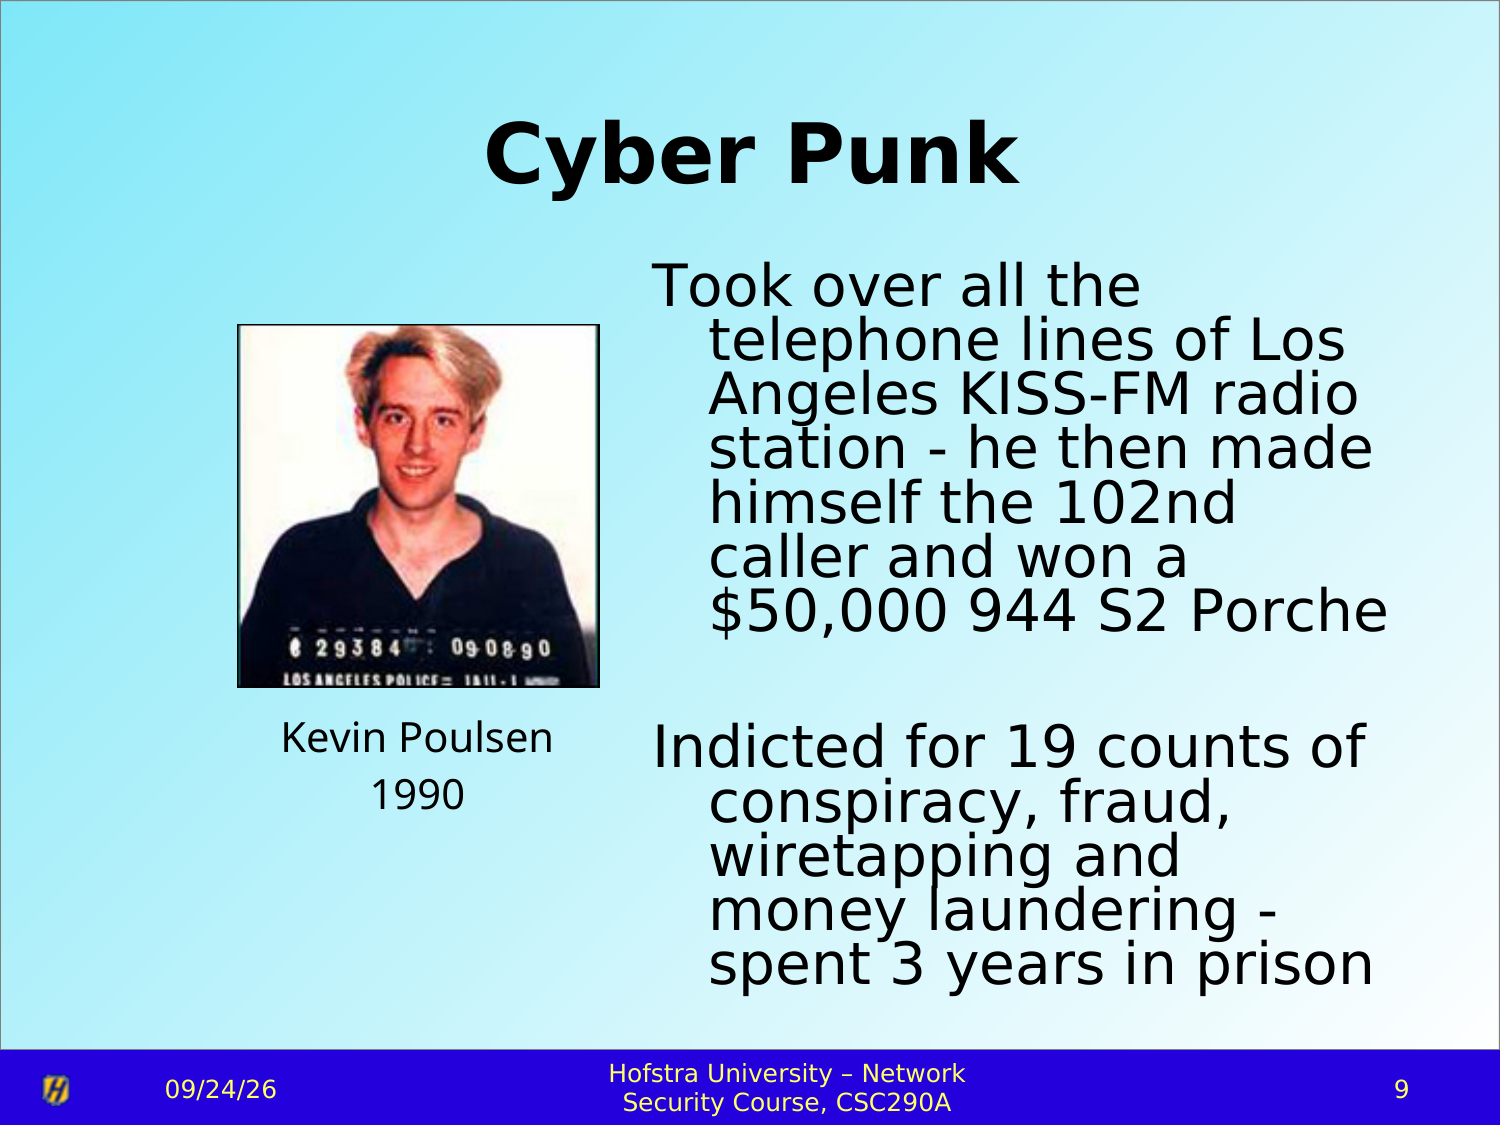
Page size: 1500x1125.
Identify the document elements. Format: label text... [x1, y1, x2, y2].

picture [37, 1072, 76, 1110]
picture [237, 324, 600, 688]
title Cyber Punk [112, 95, 1391, 212]
text_box Kevin Poulsen 1990 [265, 699, 570, 830]
list Took over all the telephone lines of Los Angeles KISS-FM radio station - he then made himself the 102nd caller and won a $50,000 944 S2 Porche Indicted for 19 counts of conspiracy, fraud, wiretapping and money laundering - spent 3 years in prison [637, 255, 1413, 1045]
